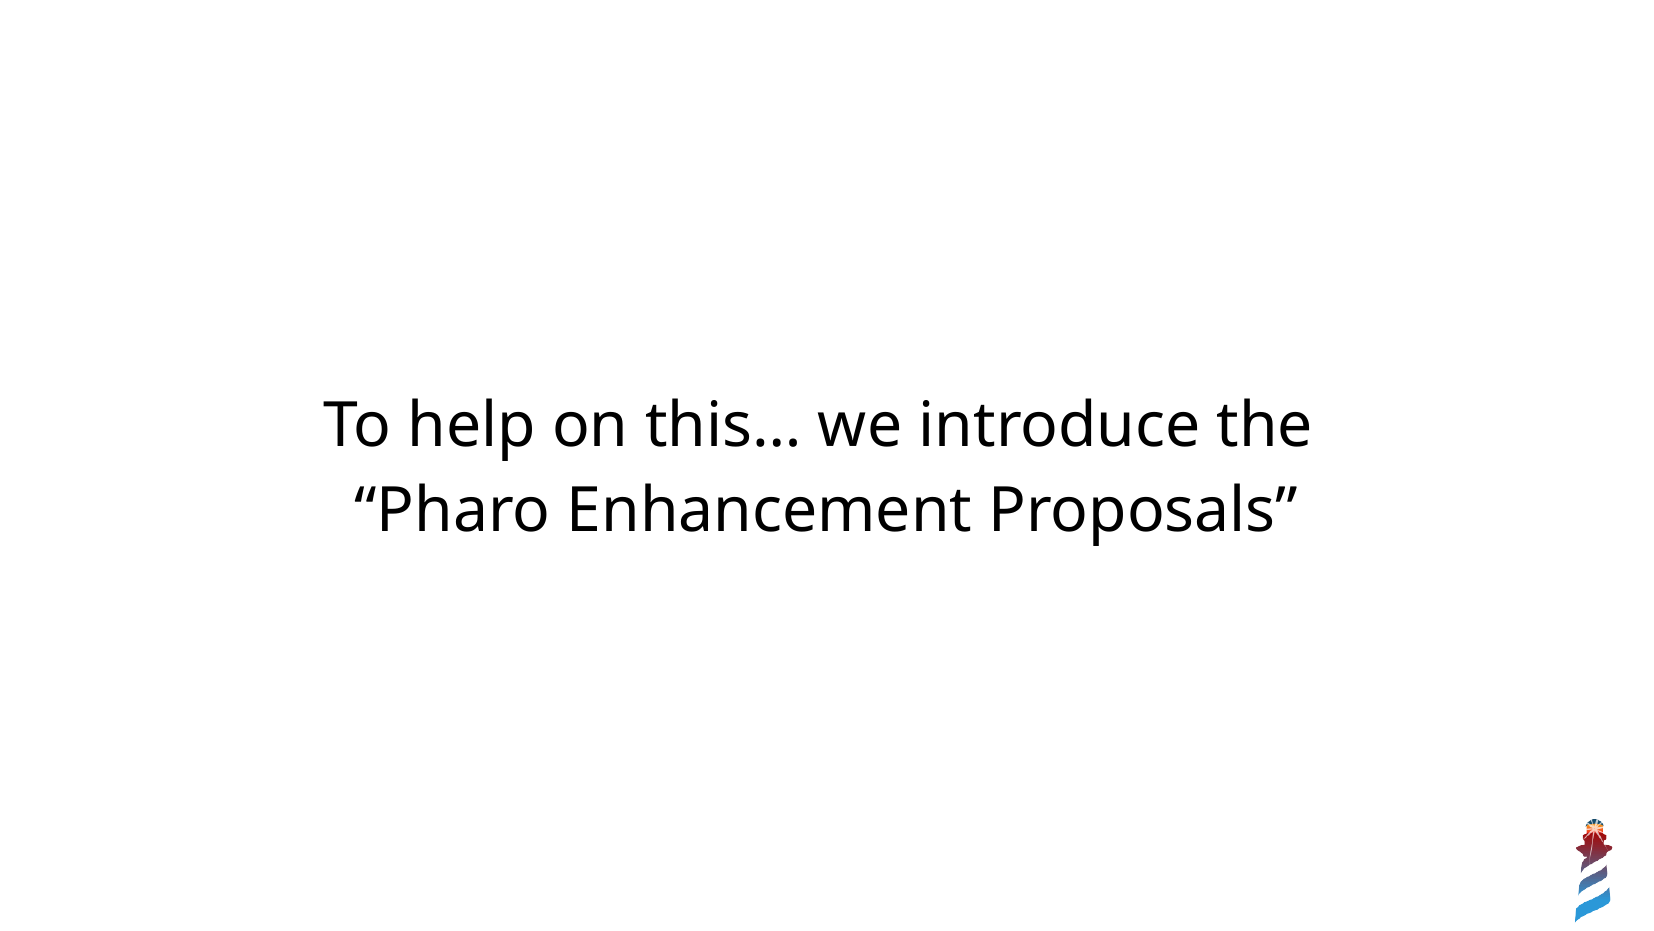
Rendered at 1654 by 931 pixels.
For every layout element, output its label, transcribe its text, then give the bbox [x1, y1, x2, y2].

picture [1535, 810, 1650, 925]
subtitle To help on this… we introduce the “Pharo Enhancement Proposals” [82, 105, 1571, 826]
